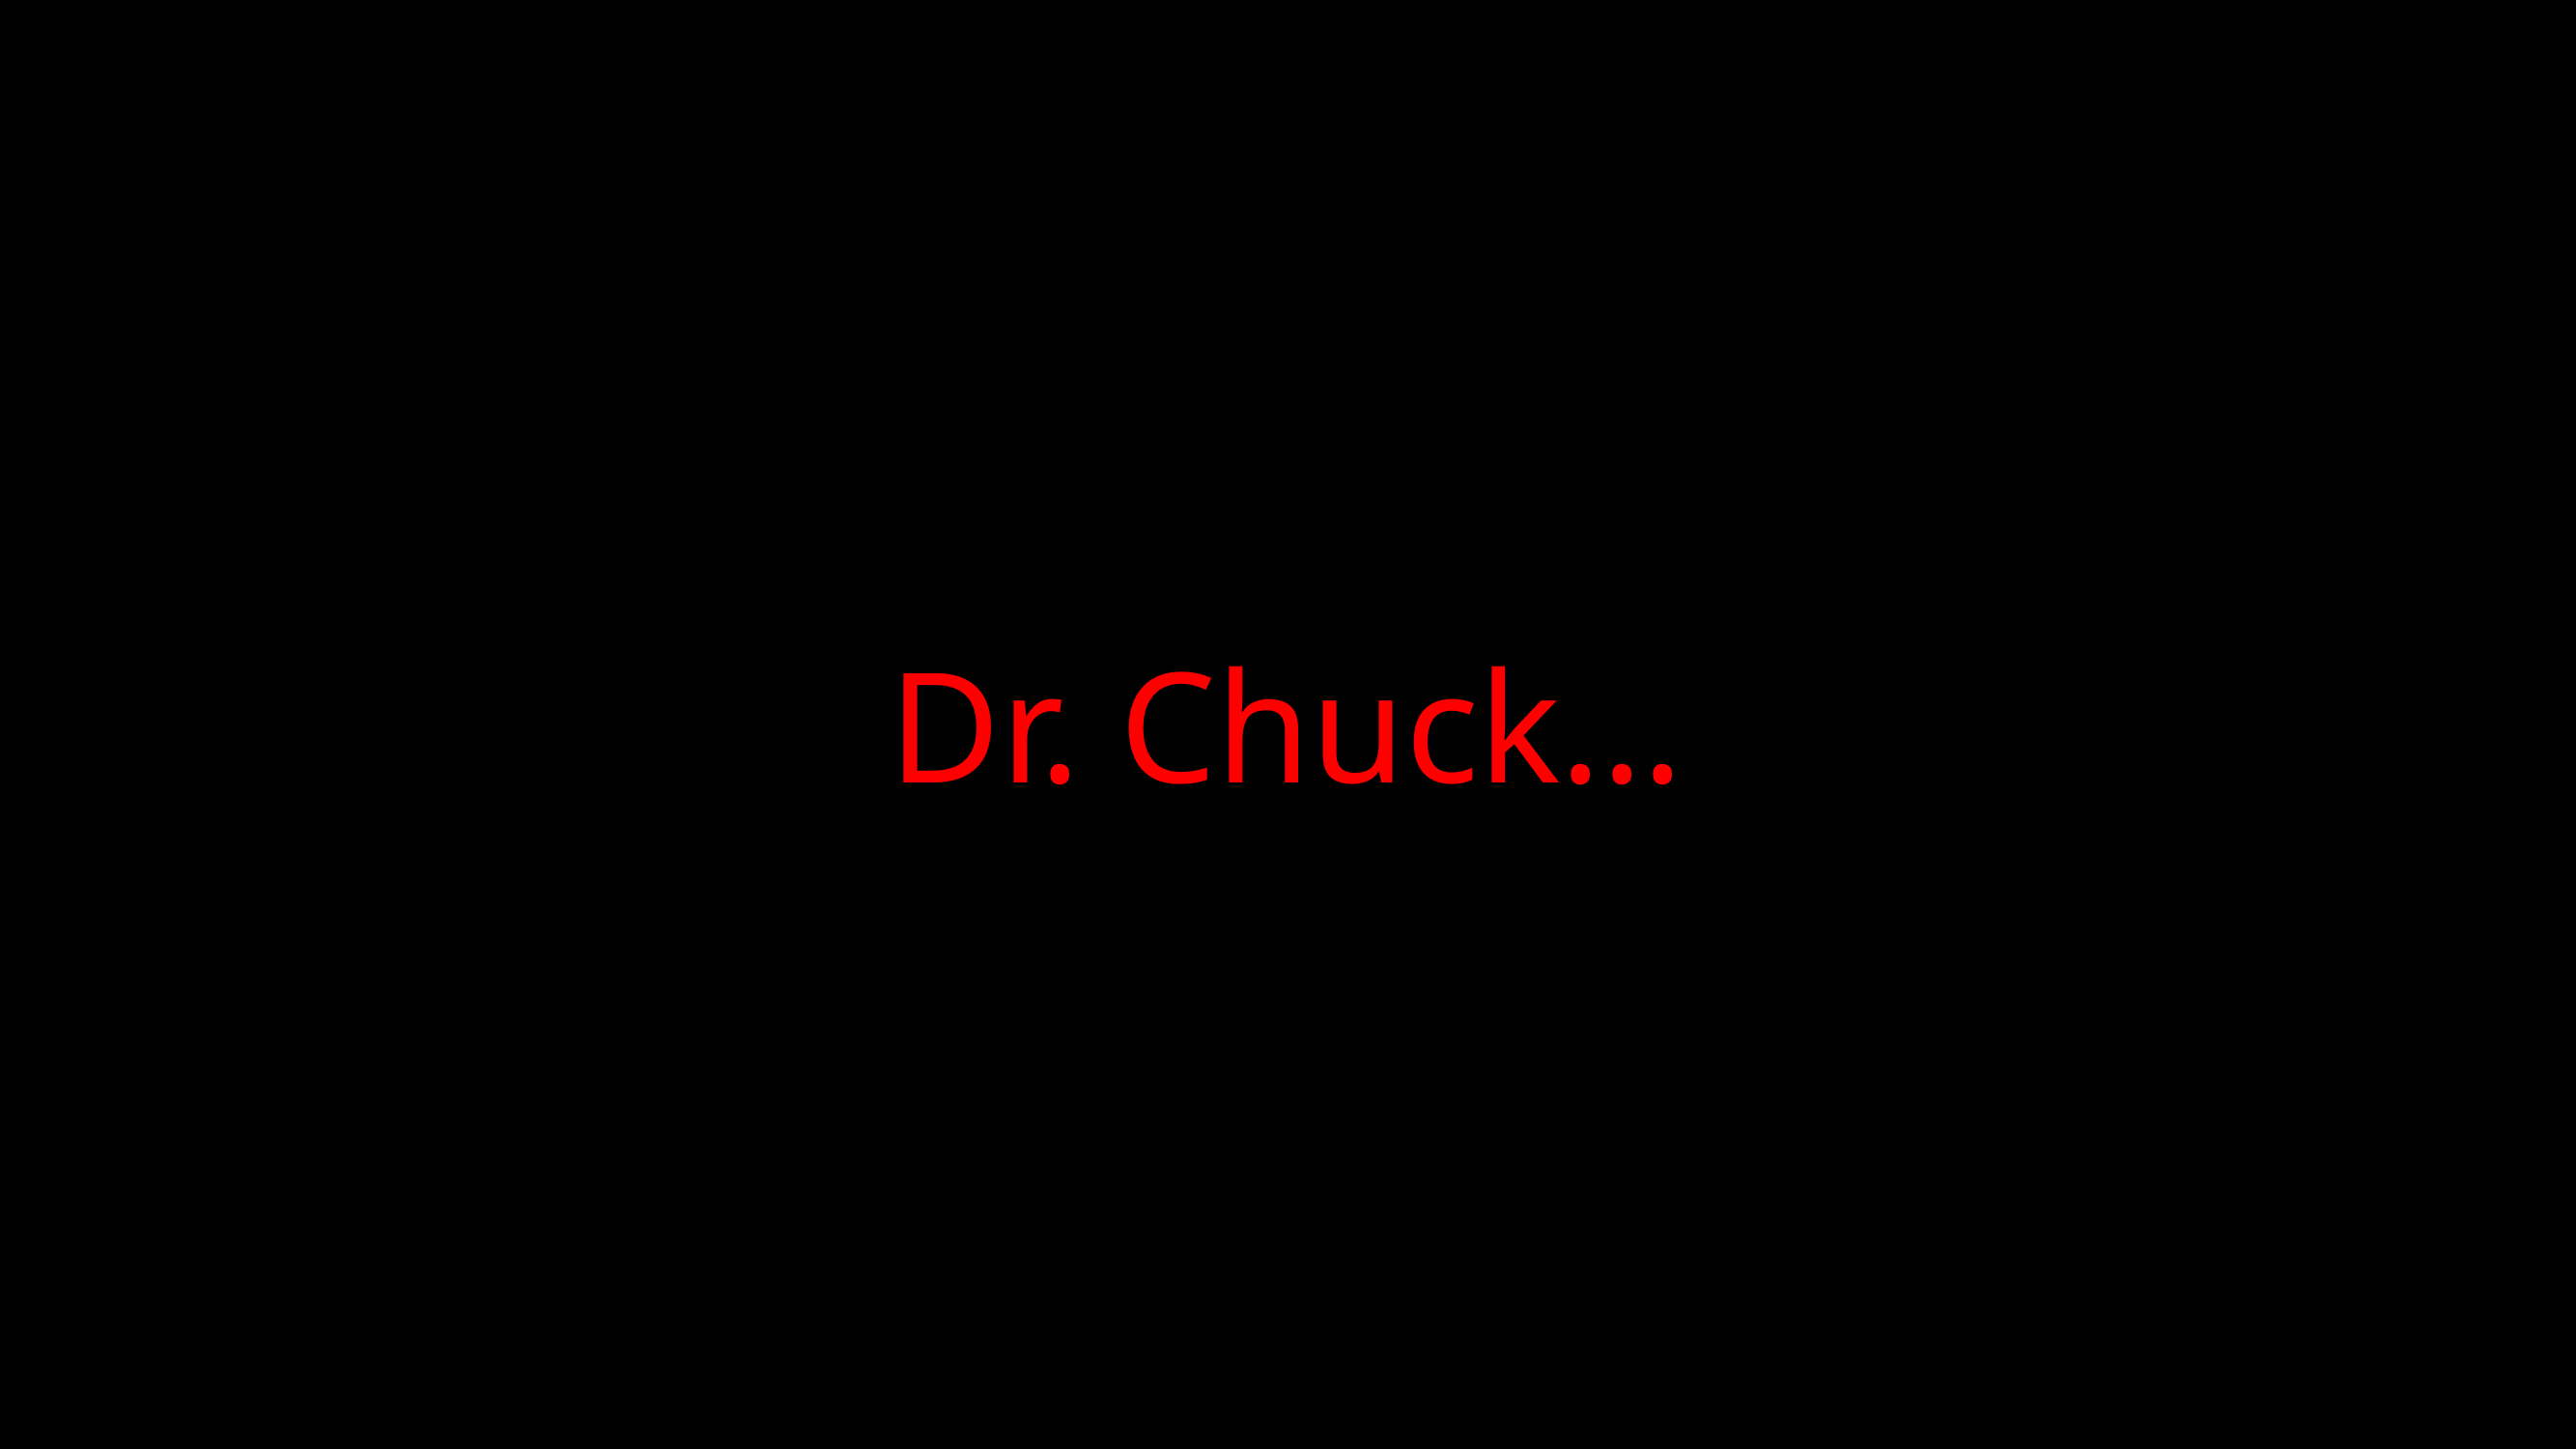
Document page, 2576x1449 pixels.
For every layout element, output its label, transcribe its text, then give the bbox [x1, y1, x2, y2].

title Dr. Chuck... [183, 440, 2392, 1007]
